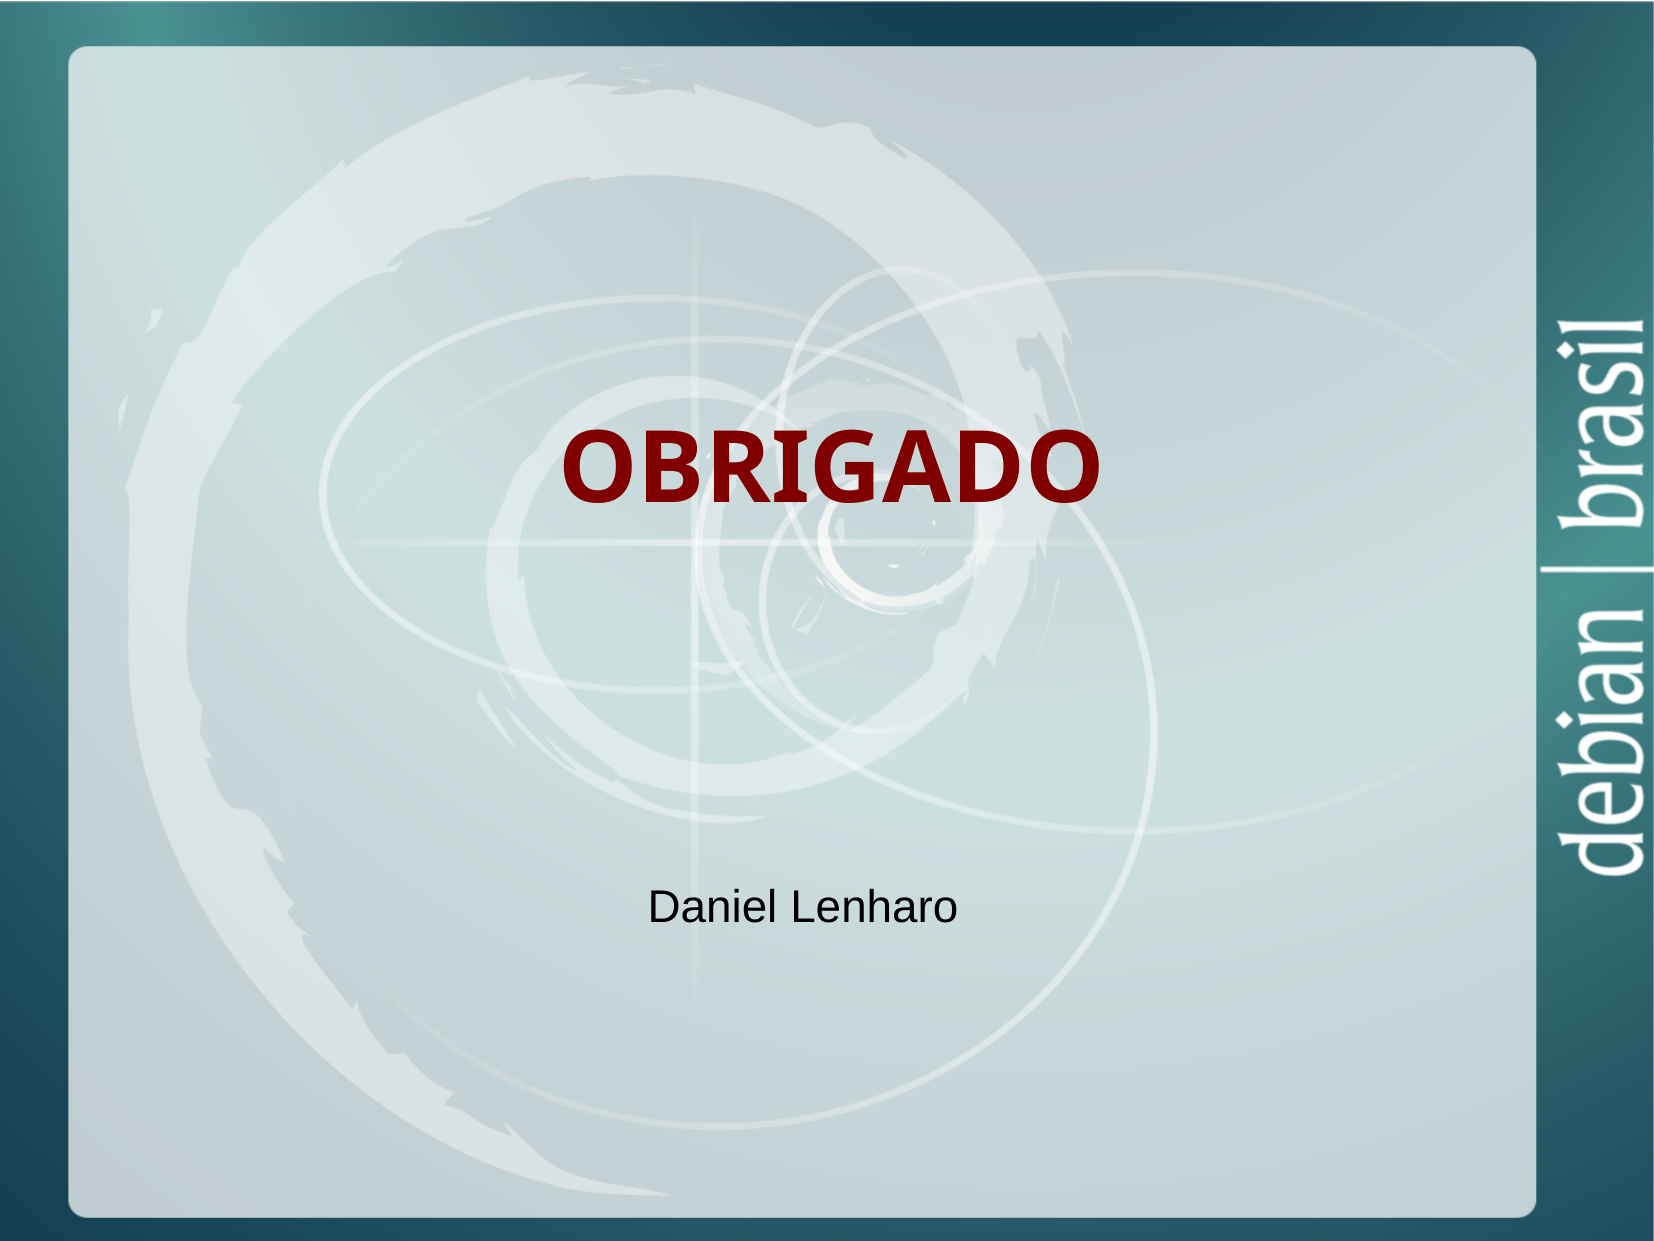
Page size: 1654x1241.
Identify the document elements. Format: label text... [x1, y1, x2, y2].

text_box OBRIGADO [543, 387, 1198, 538]
text_box Daniel Lenharo [413, 874, 1193, 1034]
picture [0, 0, 1654, 1241]
